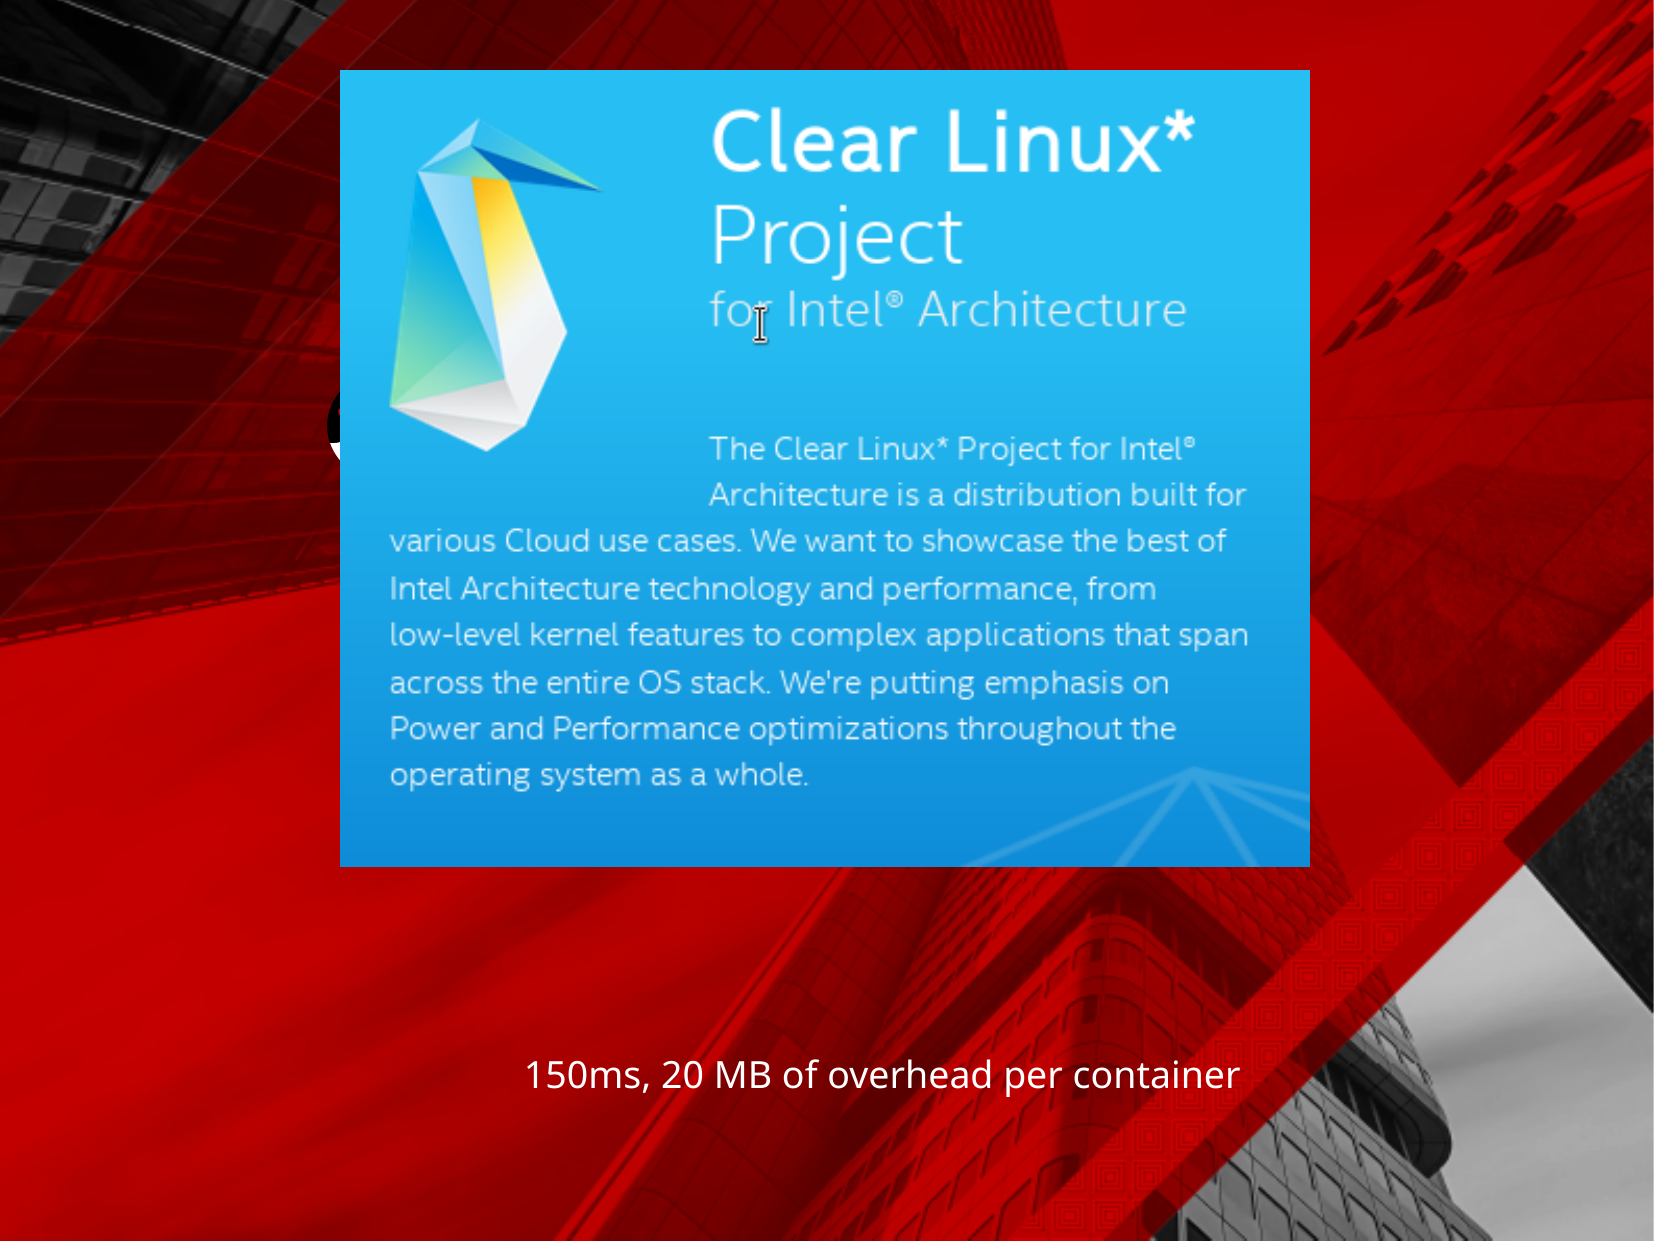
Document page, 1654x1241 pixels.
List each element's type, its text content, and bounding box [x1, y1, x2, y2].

picture [0, 0, 1654, 1241]
text_box 150ms, 20 MB of overhead per container [509, 1041, 1227, 1105]
